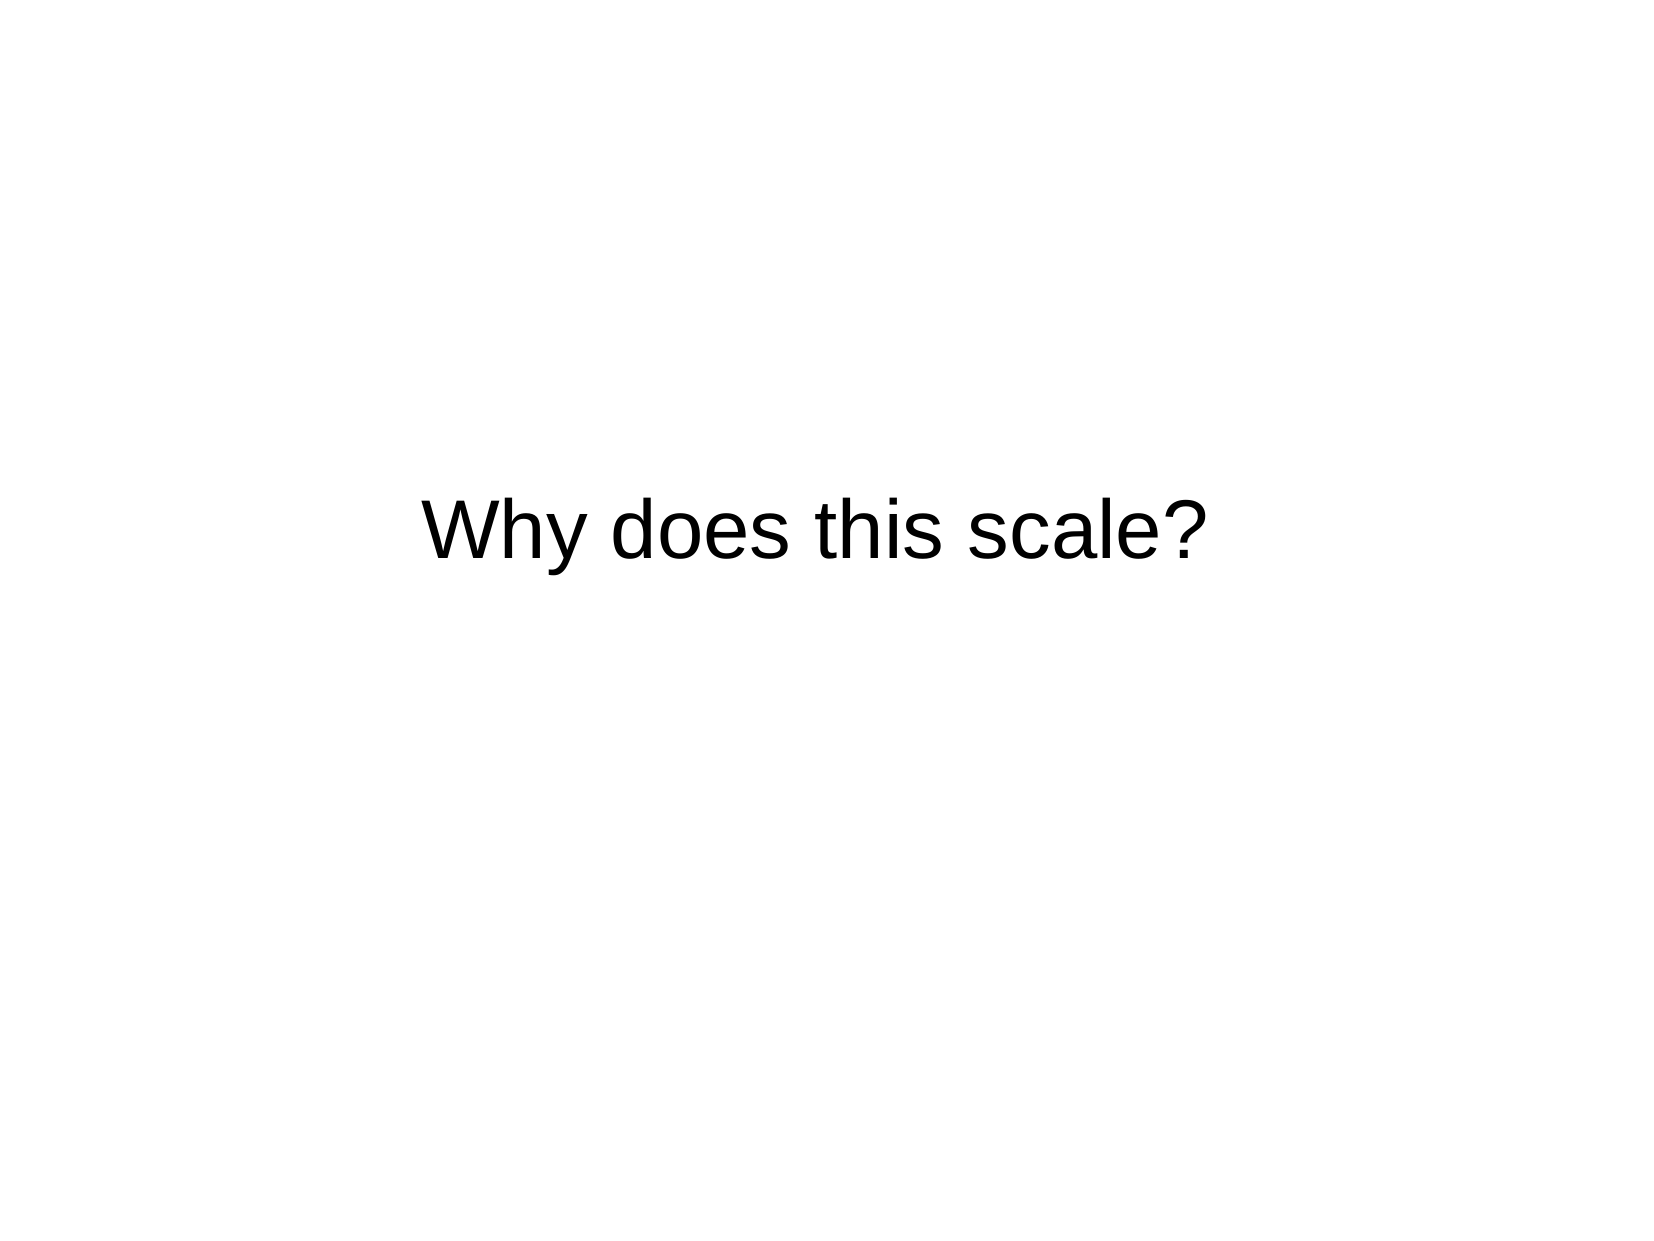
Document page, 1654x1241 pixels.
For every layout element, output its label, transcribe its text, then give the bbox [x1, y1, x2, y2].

subtitle Why does this scale? [82, 49, 1571, 1010]
